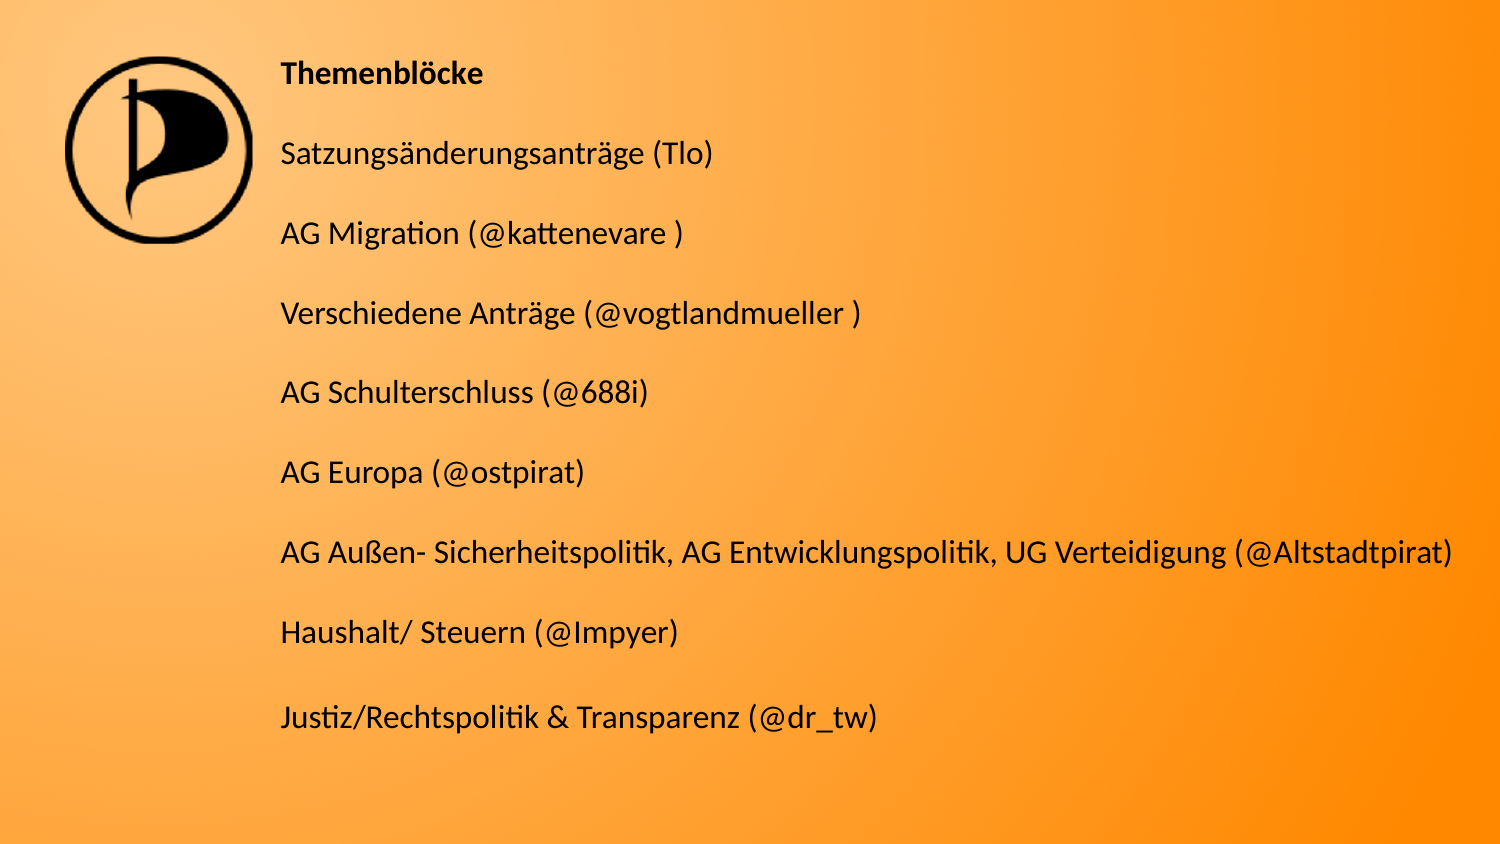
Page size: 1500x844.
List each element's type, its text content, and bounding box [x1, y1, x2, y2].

text_box Themenblöcke Satzungsänderungsanträge (Tlo) AG Migration (@kattenevare ) Verschiedene Anträge (@vogtlandmueller ) AG Schulterschluss (@688i) AG Europa (@ostpirat) AG Außen- Sicherheitspolitik, AG Entwicklungspolitik, UG Verteidigung (@Altstadtpirat) Haushalt/ Steuern (@Impyer) Justiz/Rechtspolitik & Transparenz (@dr_tw) [265, 43, 1500, 844]
picture [0, 0, 1500, 844]
